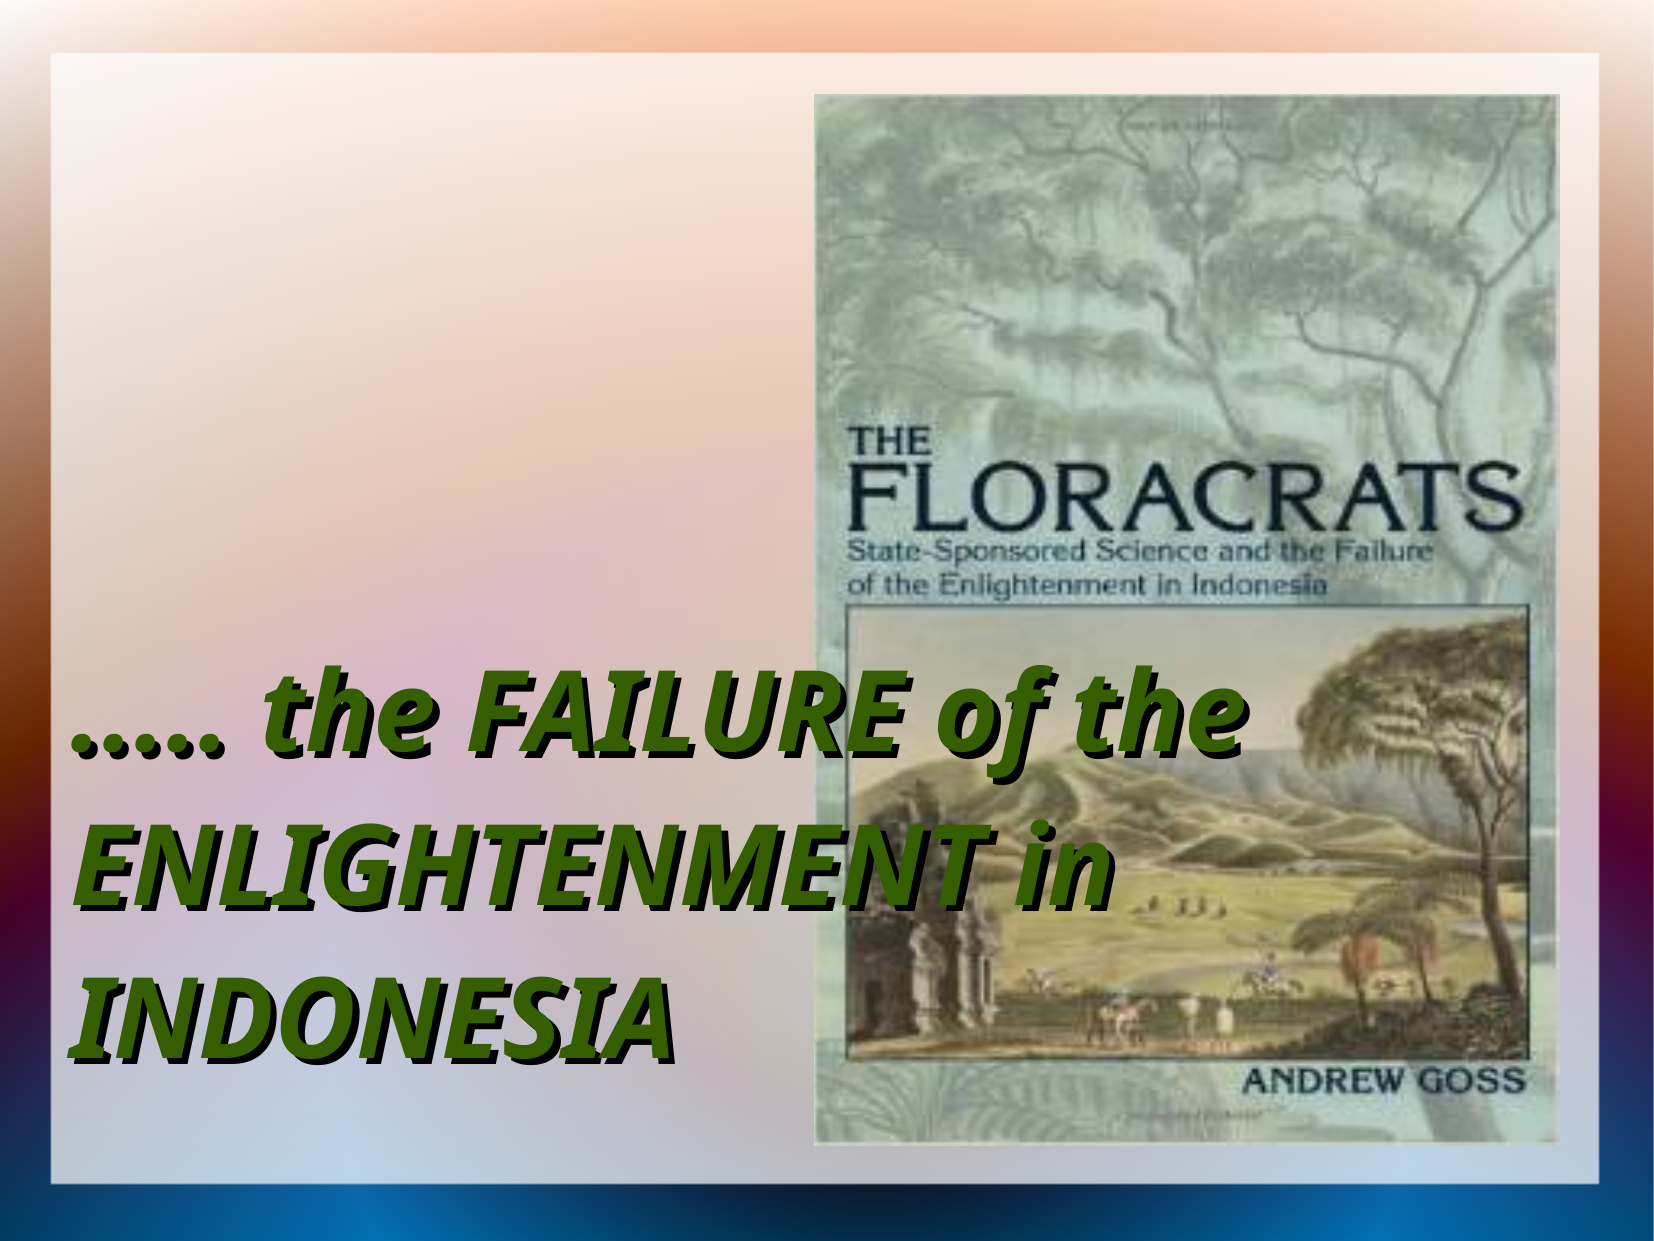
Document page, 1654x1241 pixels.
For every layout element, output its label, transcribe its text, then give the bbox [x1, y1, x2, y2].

title ..... the FAILURE of the ENLIGHTENMENT in INDONESIA [70, 671, 1560, 1052]
picture [0, 0, 1654, 1241]
